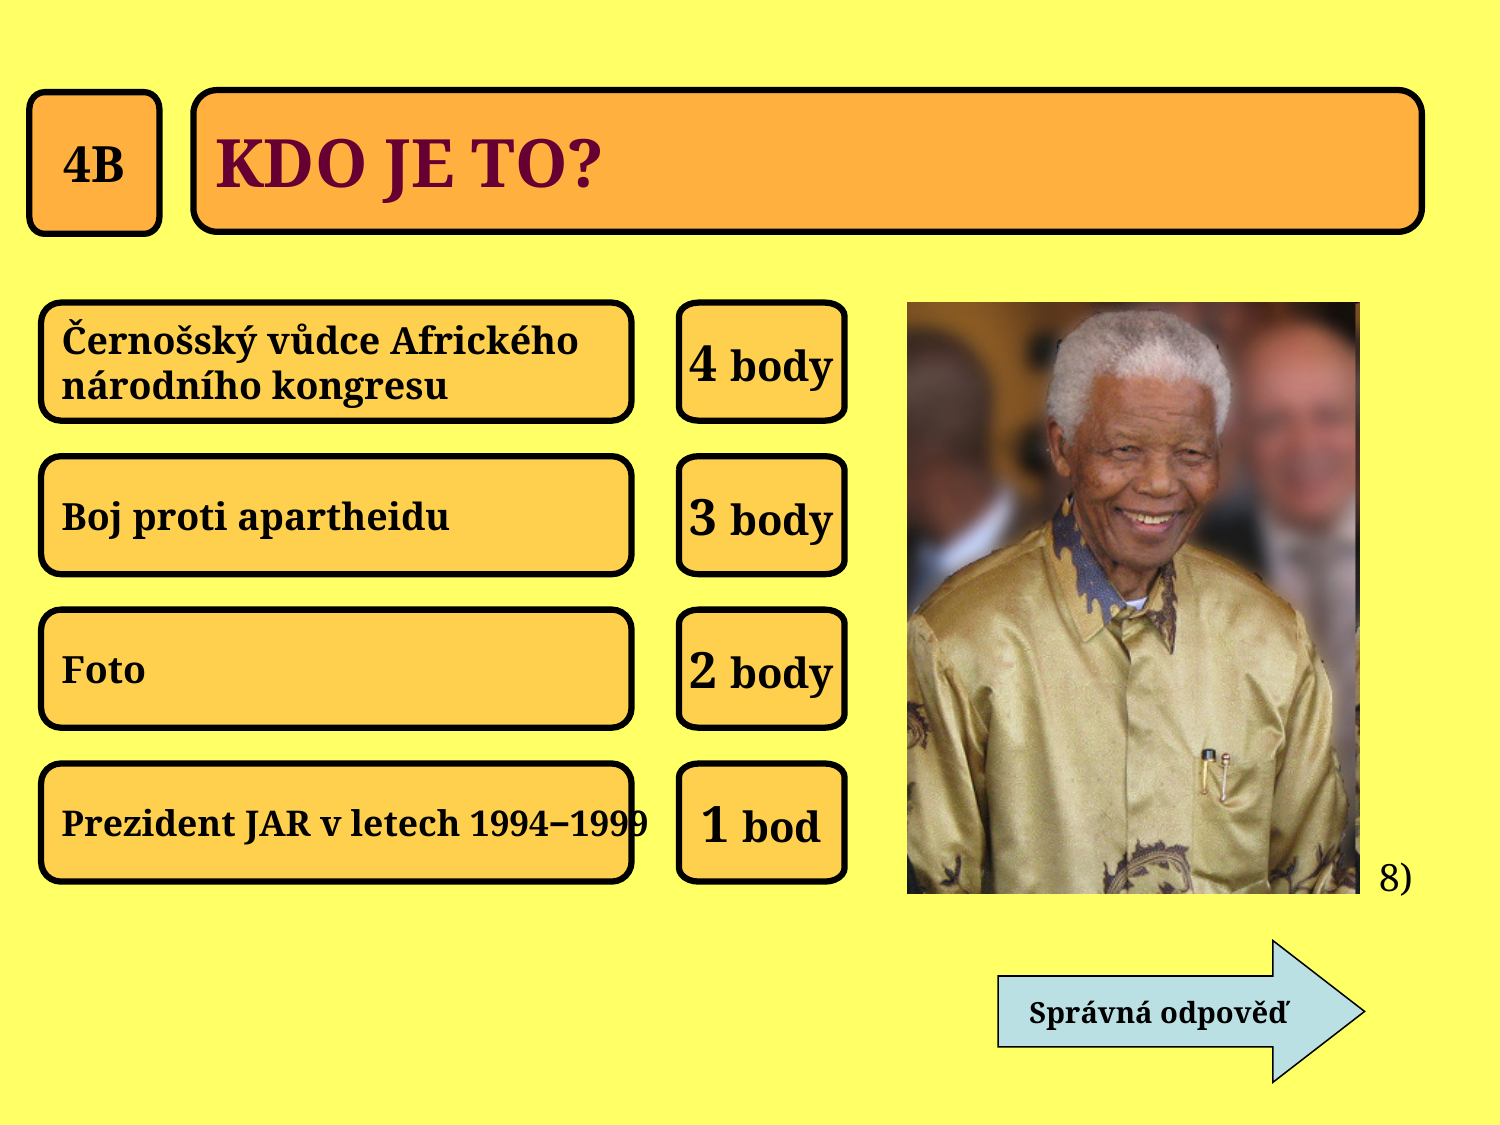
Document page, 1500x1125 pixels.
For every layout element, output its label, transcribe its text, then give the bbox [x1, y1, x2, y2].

text_box Prezident JAR v letech 1994−1999 [41, 763, 632, 882]
text_box 4 body [27, 89, 162, 236]
text_box KDO JE TO? [193, 90, 1422, 232]
text_box 2 body [678, 609, 845, 728]
text_box 4B [29, 92, 160, 234]
text_box 4 body [38, 300, 634, 423]
text_box 4 body [38, 454, 634, 577]
text_box 8) [1364, 846, 1436, 907]
text_box 1 bod [678, 763, 845, 882]
text_box Boj proti apartheidu [41, 456, 632, 575]
picture [907, 302, 1360, 894]
text_box 3 body [678, 456, 845, 575]
text_box 4 body [678, 302, 845, 421]
text_box 4 body [38, 607, 634, 730]
text_box 4 body [38, 761, 634, 884]
text_box Černošský vůdce Afrického národního kongresu [41, 302, 632, 421]
text_box Foto [41, 609, 632, 728]
text_box 4 body [191, 87, 1425, 234]
text_box Správná odpověď [998, 940, 1365, 1083]
